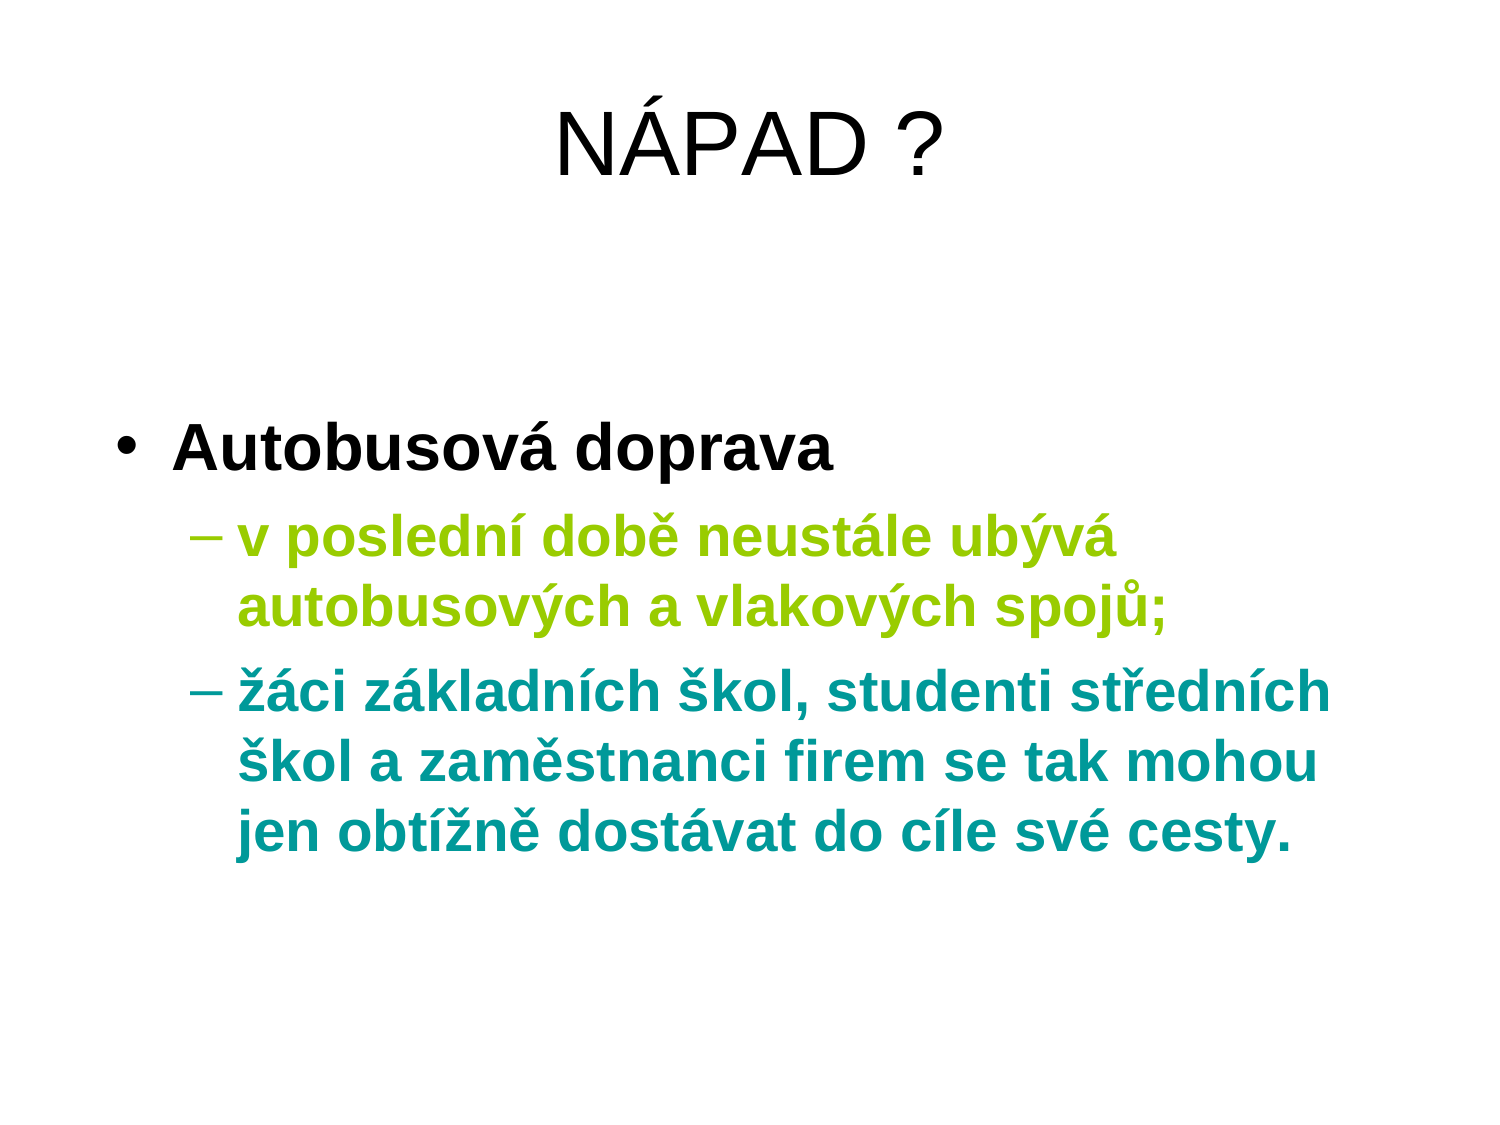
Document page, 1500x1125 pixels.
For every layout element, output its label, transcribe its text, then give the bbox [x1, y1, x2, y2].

title NÁPAD ? [75, 45, 1426, 233]
list Autobusová doprava v poslední době neustále ubývá autobusových a vlakových spojů; žáci základních škol, studenti středních škol a zaměstnanci firem se tak mohou jen obtížně dostávat do cíle své cesty. [100, 299, 1400, 929]
